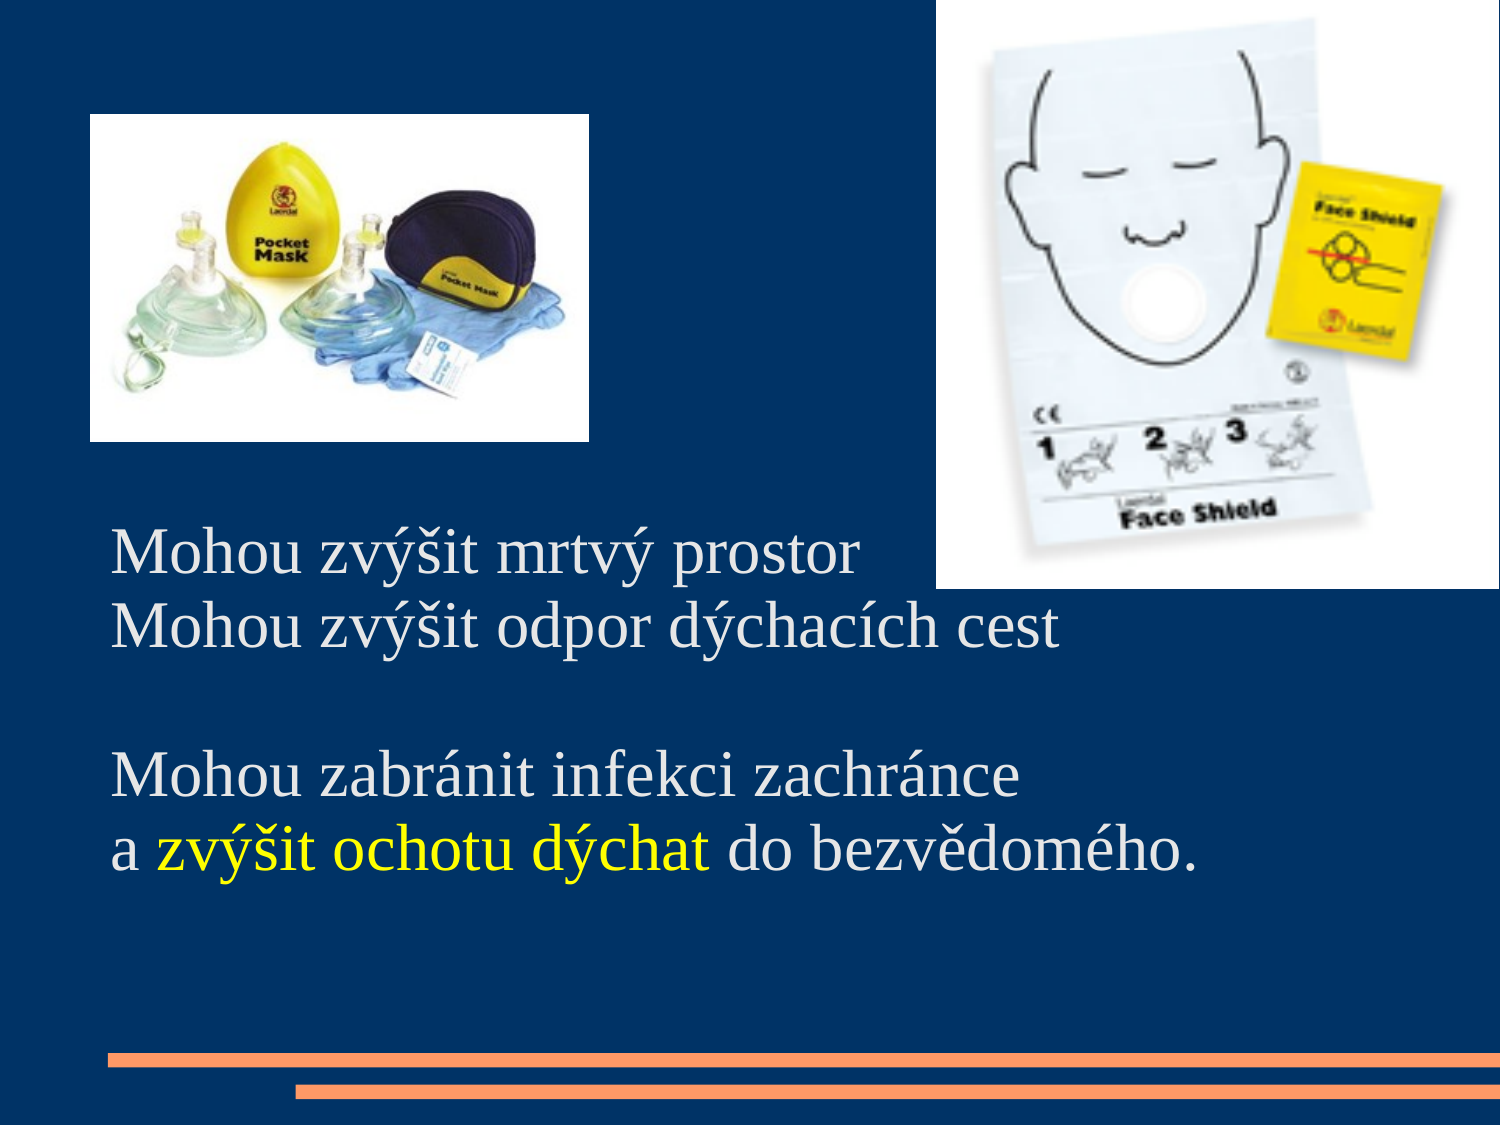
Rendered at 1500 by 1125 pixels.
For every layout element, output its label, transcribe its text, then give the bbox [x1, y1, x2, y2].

picture [90, 114, 591, 443]
picture [936, 0, 1500, 591]
list Mohou zvýšit mrtvý prostor Mohou zvýšit odpor dýchacích cest Mohou zabránit infekci zachránce a zvýšit ochotu dýchat do bezvědomého. [110, 292, 1416, 1013]
